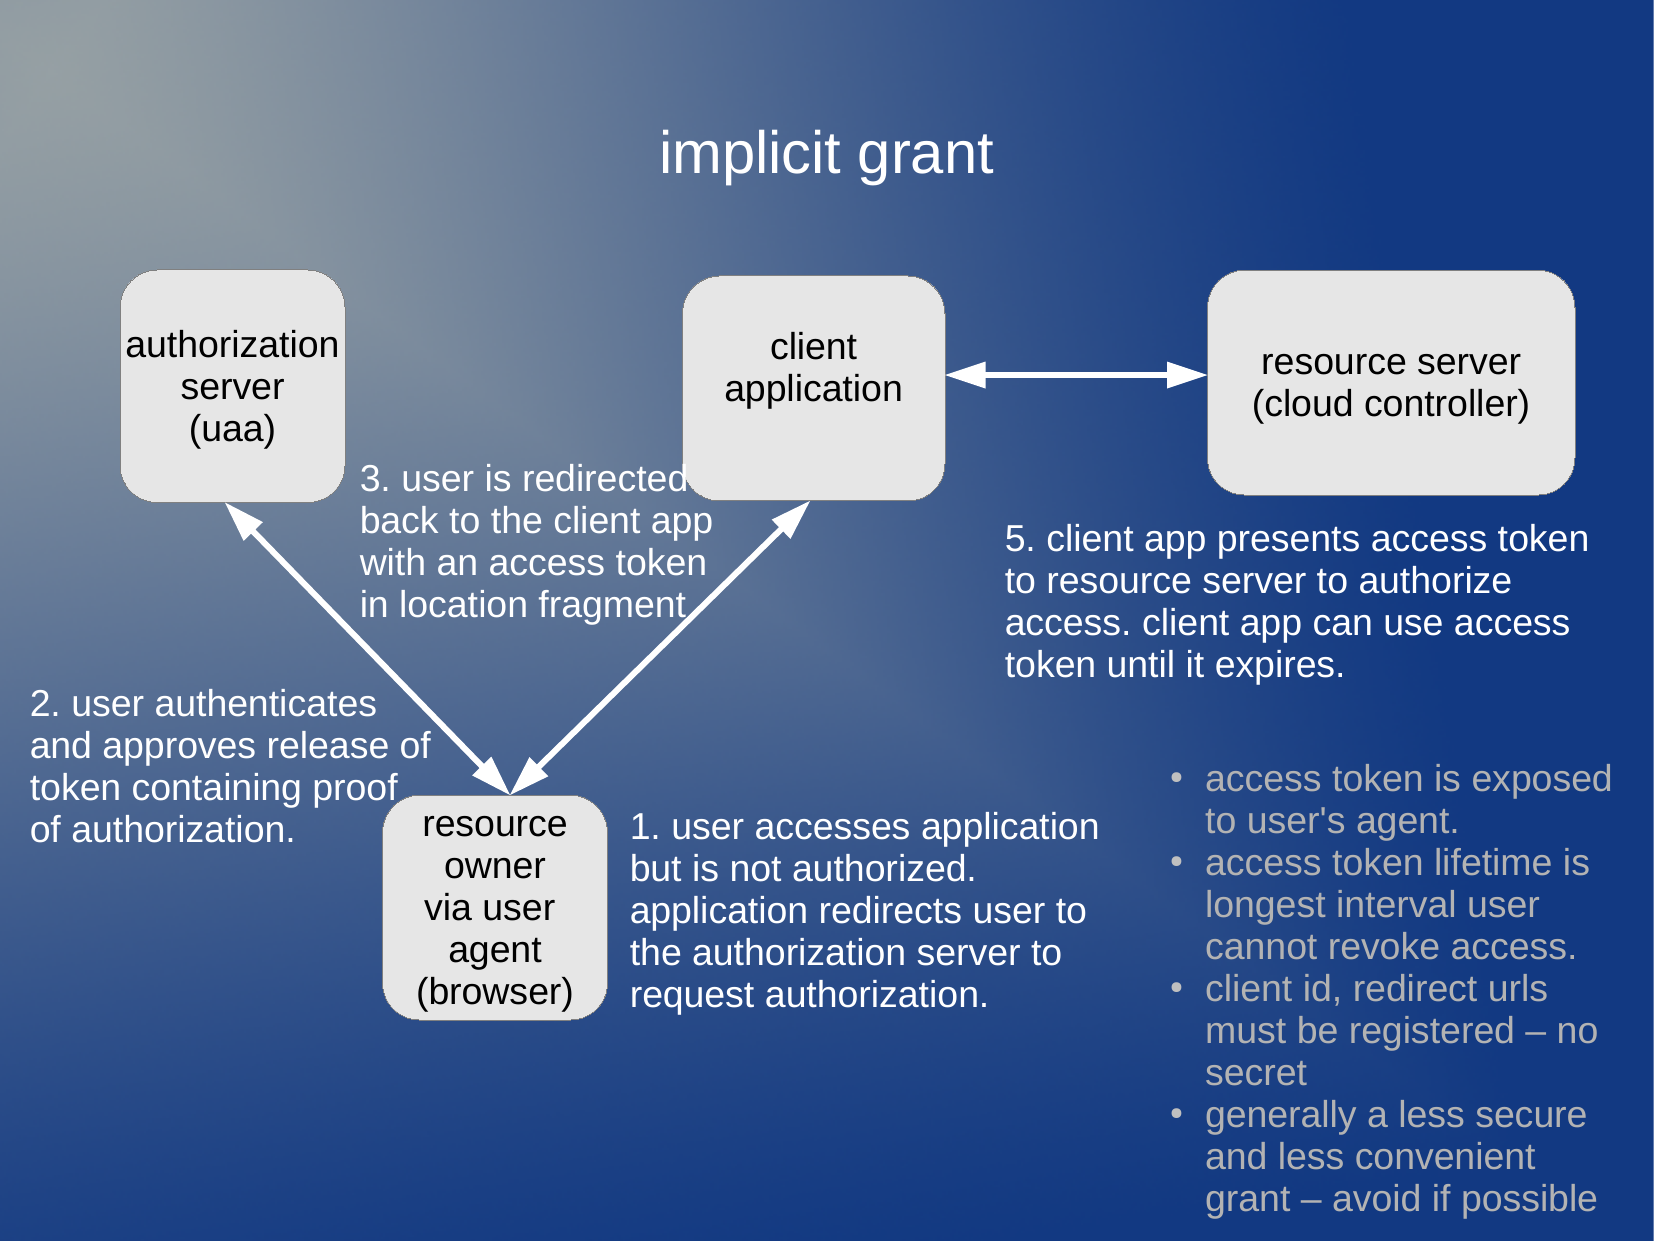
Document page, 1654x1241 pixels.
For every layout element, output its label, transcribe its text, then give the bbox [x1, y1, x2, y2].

text_box authorization server (uaa) [120, 269, 346, 503]
text_box access token is exposed to user's agent. access token lifetime is longest interval user cannot revoke access. client id, redirect urls must be registered – no secret generally a less secure and less convenient grant – avoid if possible [1155, 750, 1636, 1227]
text_box 3. user is redirected back to the client app with an access token in location fragment [345, 450, 736, 633]
text_box client application [682, 275, 946, 501]
text_box resource server (cloud controller) [1207, 270, 1576, 496]
text_box 5. client app presents access token to resource server to authorize access. client app can use access token until it expires. [990, 510, 1636, 693]
picture [0, 0, 1654, 1241]
text_box 1. user accesses application but is not authorized. application redirects user to the authorization server to request authorization. [615, 798, 1126, 1051]
text_box 2. user authenticates and approves release of token containing proof of authorization. [15, 675, 451, 859]
title implicit grant [82, 49, 1571, 257]
text_box resource owner via user agent (browser) [382, 795, 608, 1021]
